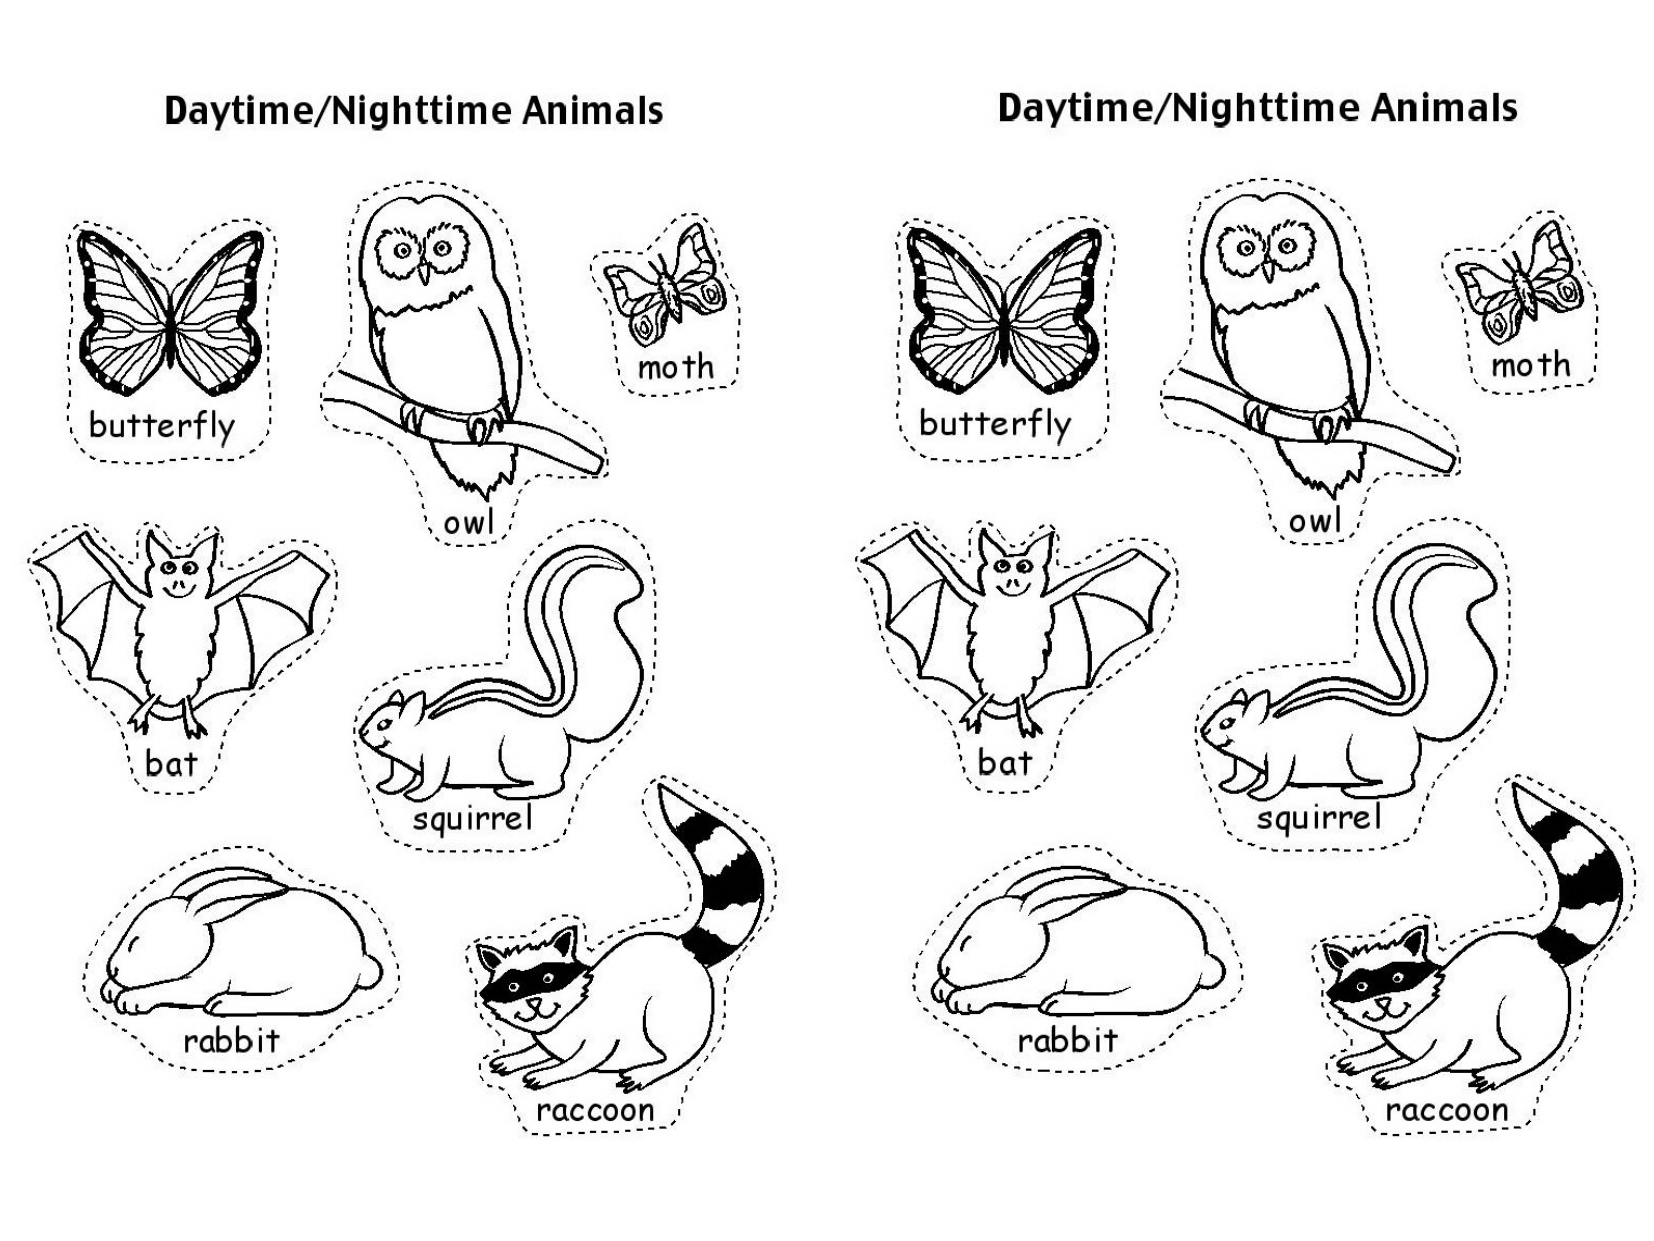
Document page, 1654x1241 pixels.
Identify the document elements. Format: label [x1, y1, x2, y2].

picture [0, 58, 1654, 1170]
